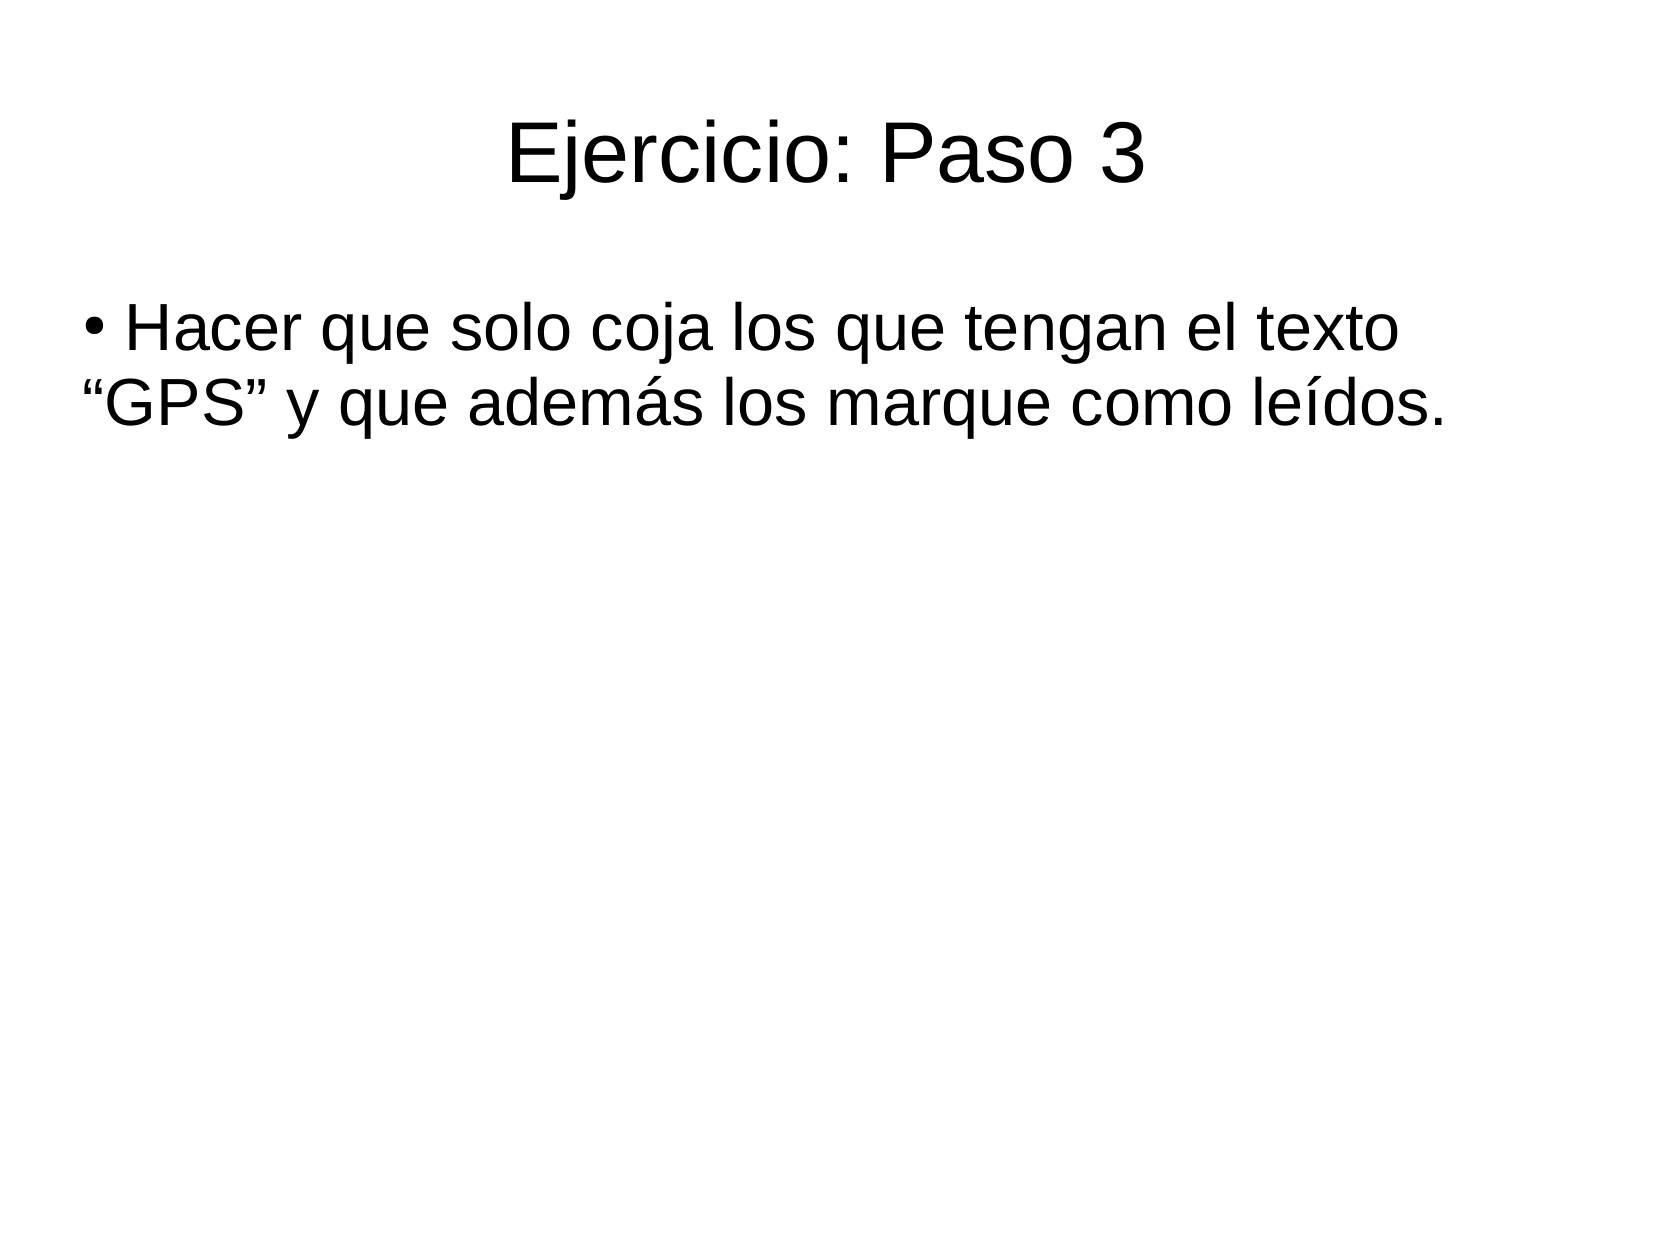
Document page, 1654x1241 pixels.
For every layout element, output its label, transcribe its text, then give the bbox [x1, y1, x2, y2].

title Ejercicio: Paso 3 [82, 49, 1571, 257]
subtitle Hacer que solo coja los que tengan el texto “GPS” y que además los marque como leídos. [82, 290, 1571, 1109]
